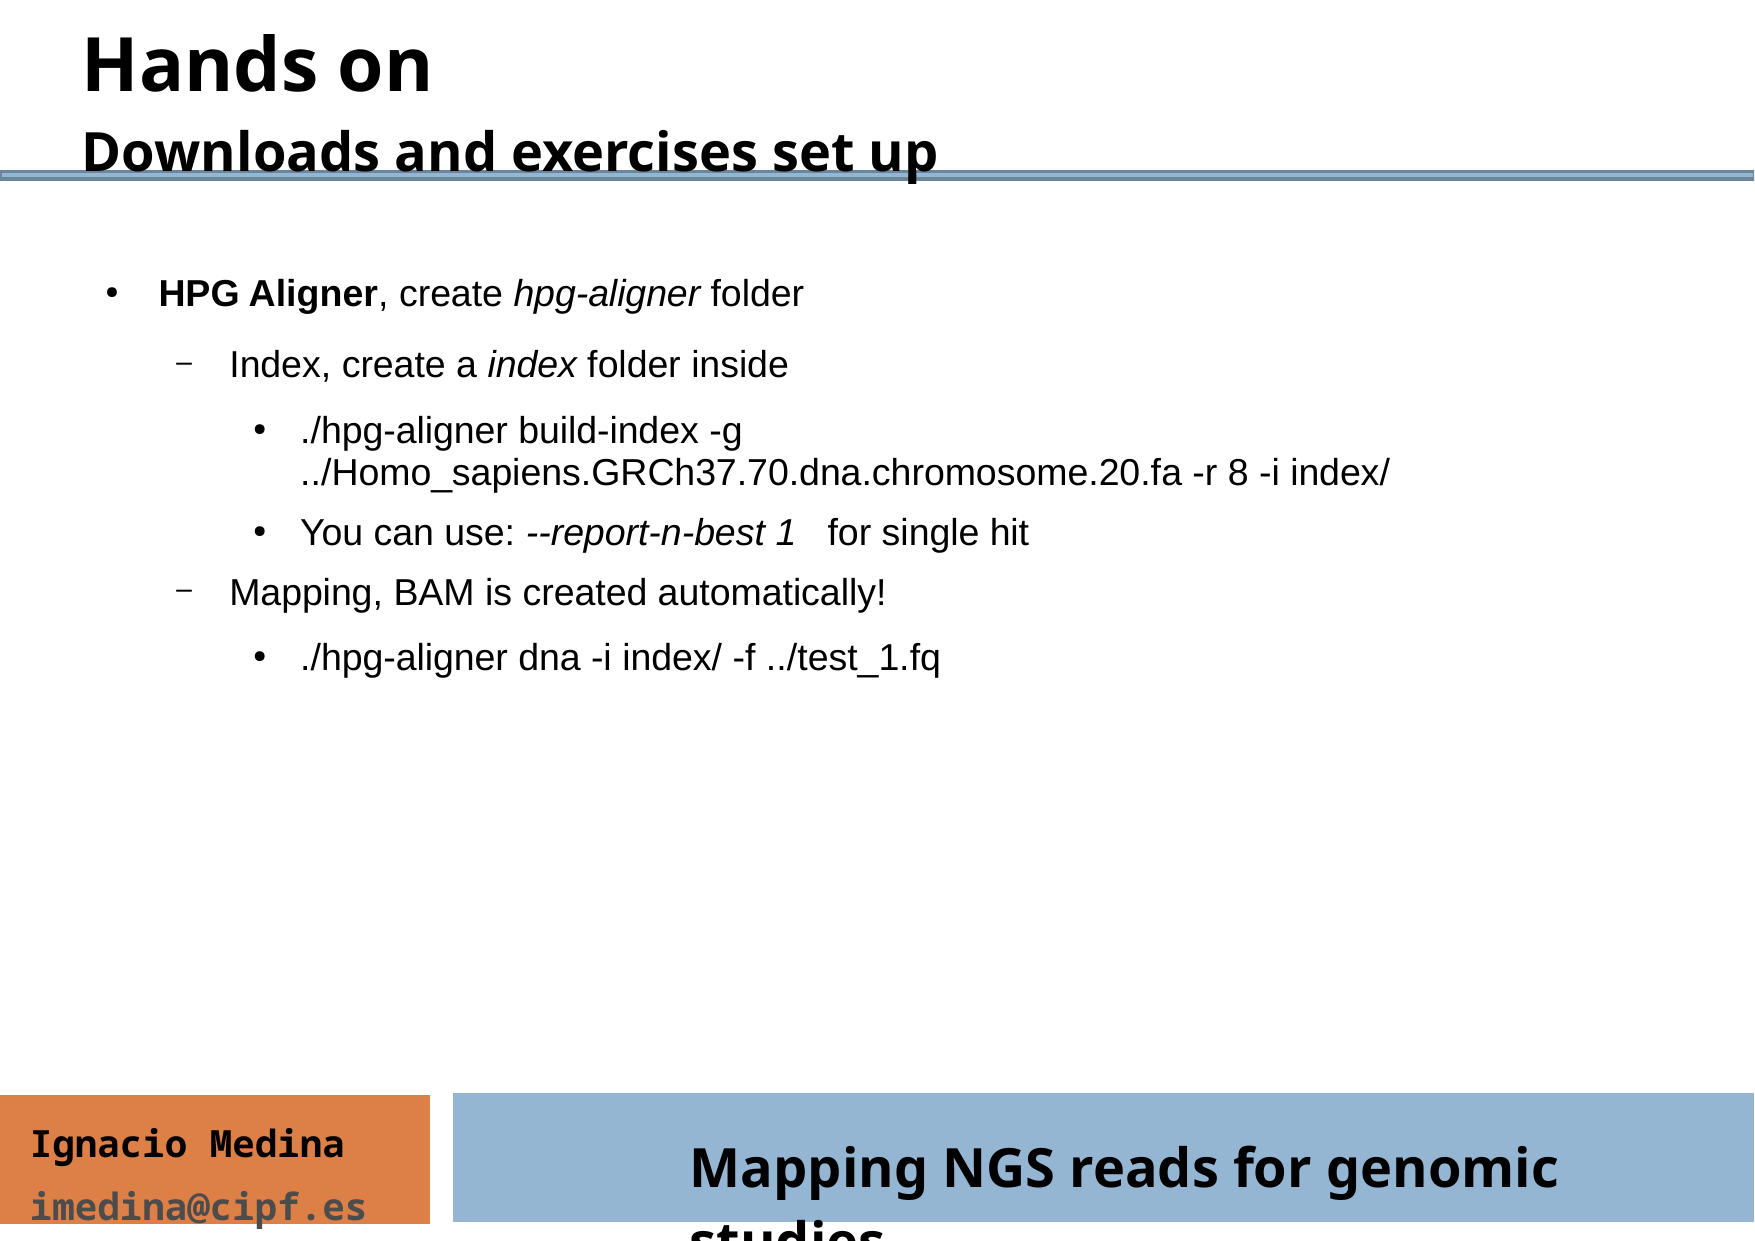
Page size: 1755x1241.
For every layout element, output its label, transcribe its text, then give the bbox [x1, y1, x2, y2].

list HPG Aligner, create hpg-aligner folder Index, create a index folder inside ./hpg-aligner build-index -g ../Homo_sapiens.GRCh37.70.dna.chromosome.20.fa -r 8 -i index/ You can use: --report-n-best 1 for single hit Mapping, BAM is created automatically! ./hpg-aligner dna -i index/ -f ../test_1.fq [87, 272, 1632, 992]
text_box [916, 171, 1754, 179]
text_box [0, 171, 908, 179]
text_box Mapping NGS reads for genomic studies [675, 1122, 1726, 1200]
text_box Hands on Downloads and exercises set up [67, 3, 1688, 168]
text_box Ignacio Medina imedina@cipf.es [15, 1110, 406, 1213]
